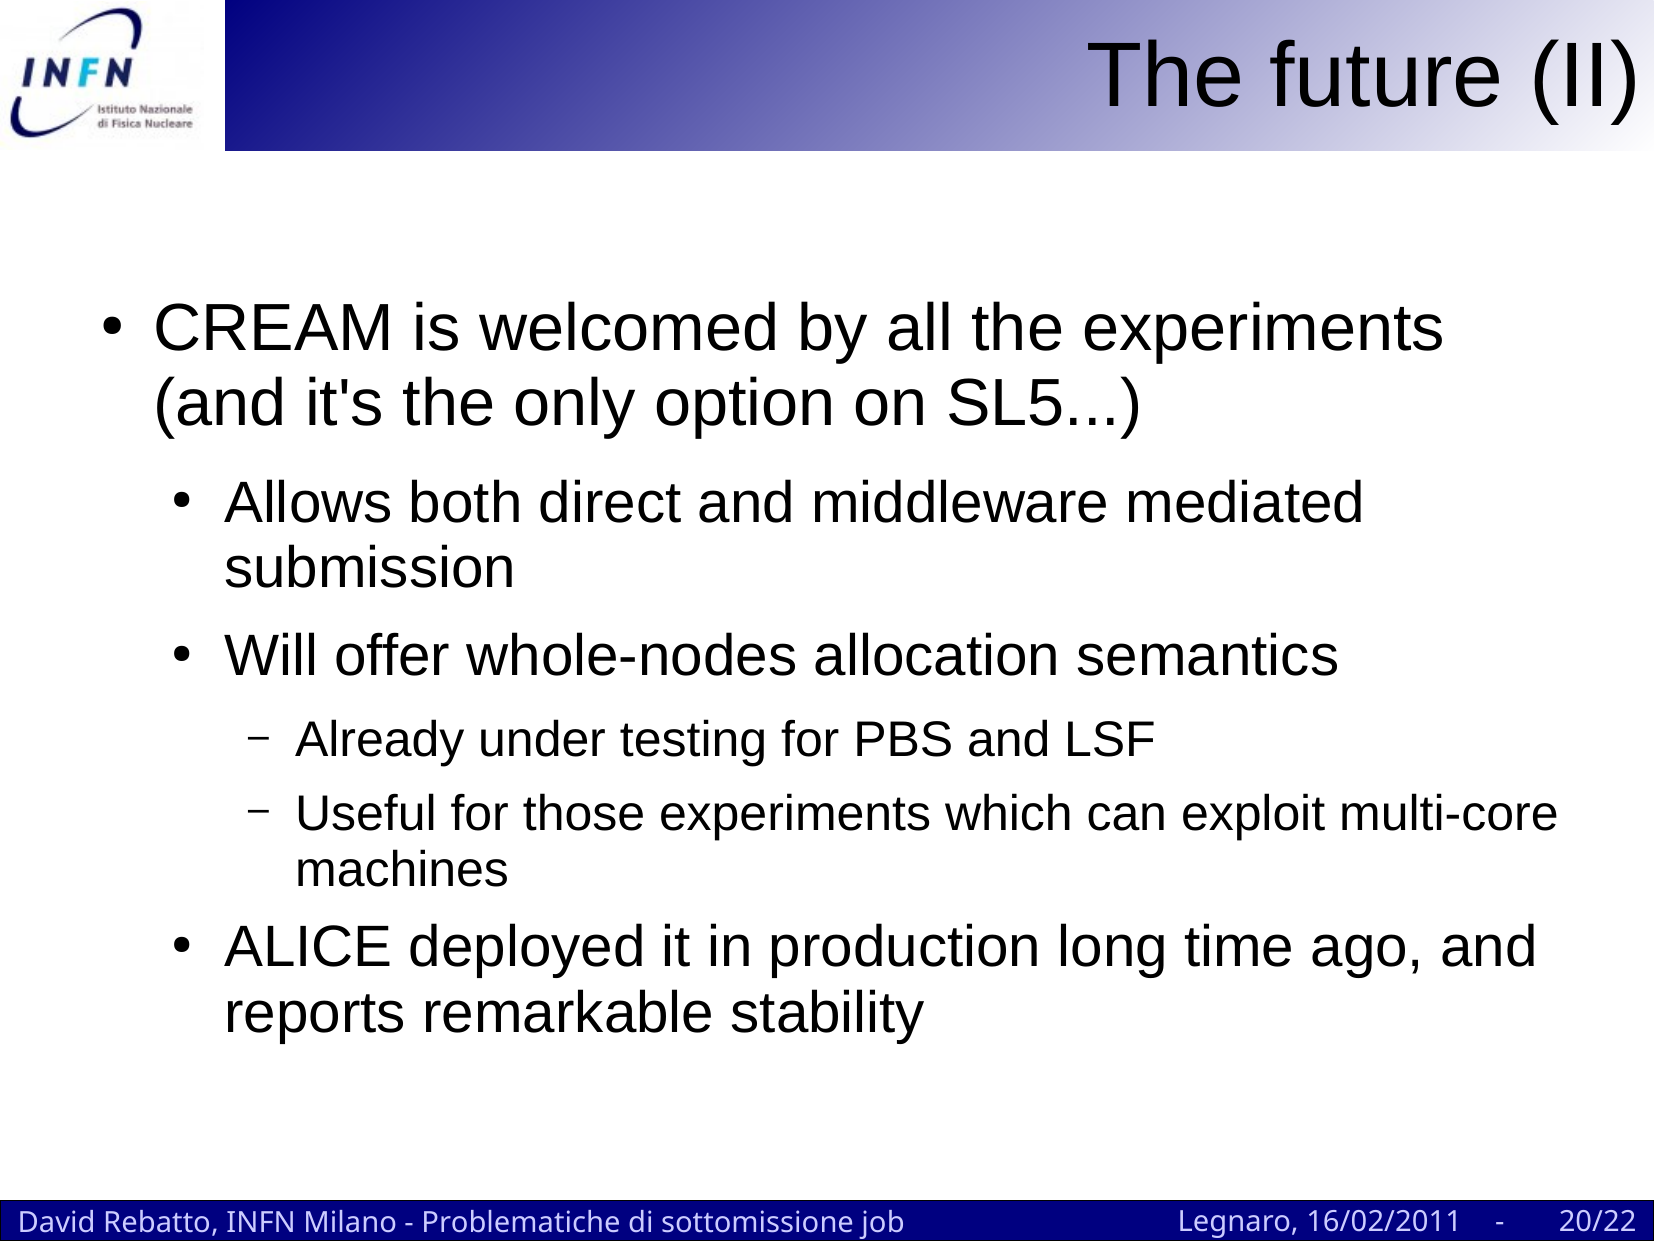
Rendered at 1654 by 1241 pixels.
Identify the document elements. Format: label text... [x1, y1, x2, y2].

title The future (II) [225, 0, 1654, 151]
picture [0, 1, 204, 150]
list CREAM is welcomed by all the experiments (and it's the only option on SL5...) Allows both direct and middleware mediated submission Will offer whole-nodes allocation semantics Already under testing for PBS and LSF Useful for those experiments which can exploit multi-core machines ALICE deployed it in production long time ago, and reports remarkable stability [82, 290, 1571, 1109]
